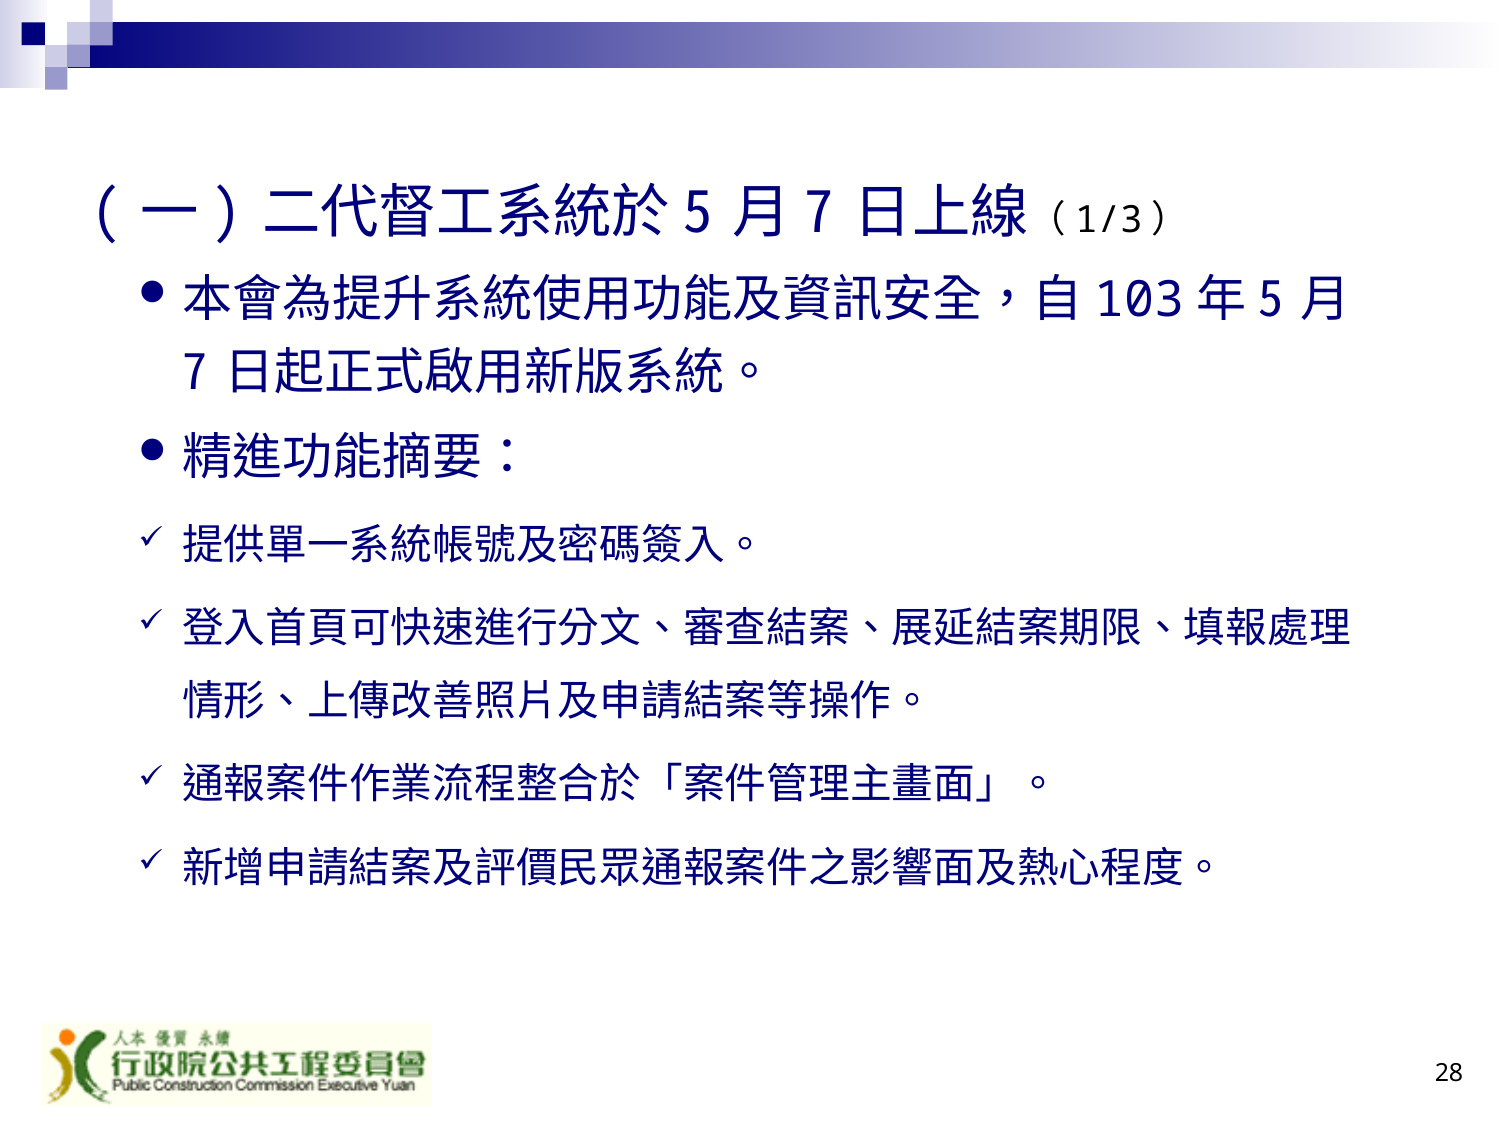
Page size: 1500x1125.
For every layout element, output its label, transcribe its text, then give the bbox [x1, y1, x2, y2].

picture [41, 1023, 432, 1106]
text_box <編號> [1128, 1023, 1479, 1099]
list 本會為提升系統使用功能及資訊安全，自103年5月7日起正式啟用新版系統。 精進功能摘要： 提供單一系統帳號及密碼簽入。 登入首頁可快速進行分文、審查結案、展延結案期限、填報處理情形、上傳改善照片及申請結案等操作。 通報案件作業流程整合於「案件管理主畫面」。 新增申請結案及評價民眾通報案件之影響面及熱心程度。 [93, 246, 1400, 967]
title (一)二代督工系統於5月7日上線（1/3） [76, 148, 1447, 252]
